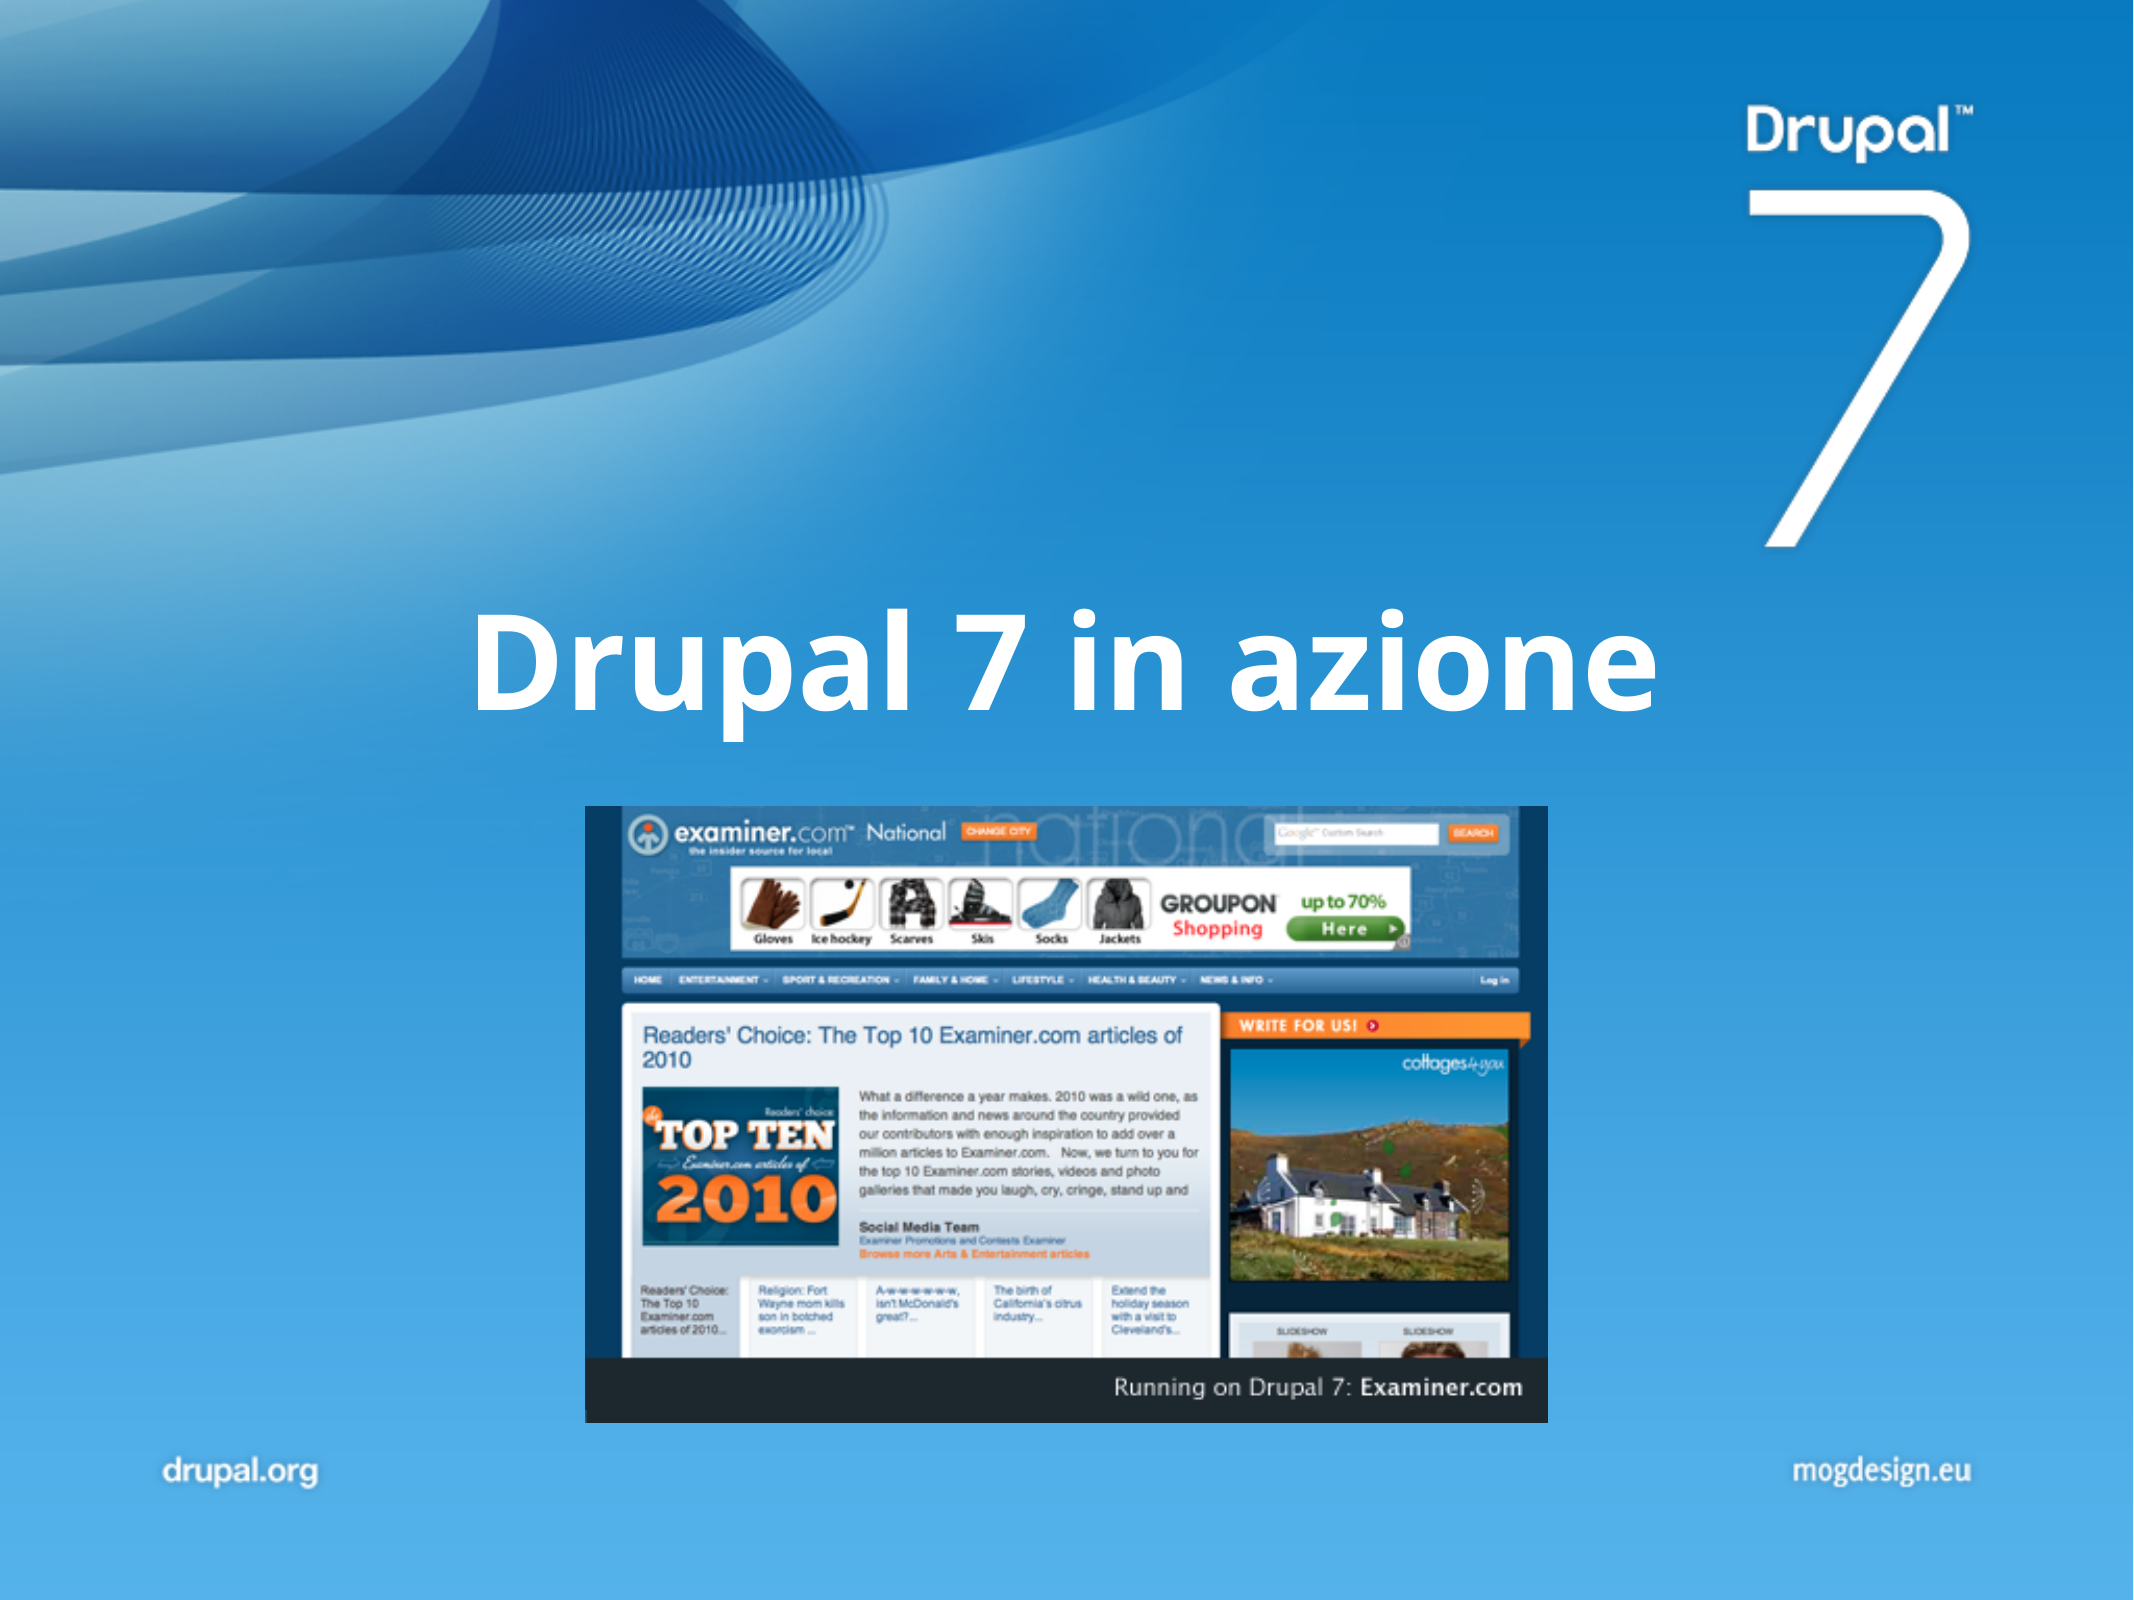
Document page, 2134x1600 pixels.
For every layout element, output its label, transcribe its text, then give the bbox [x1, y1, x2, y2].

picture [0, 0, 2134, 1600]
title Drupal 7 in azione [106, 137, 2023, 746]
